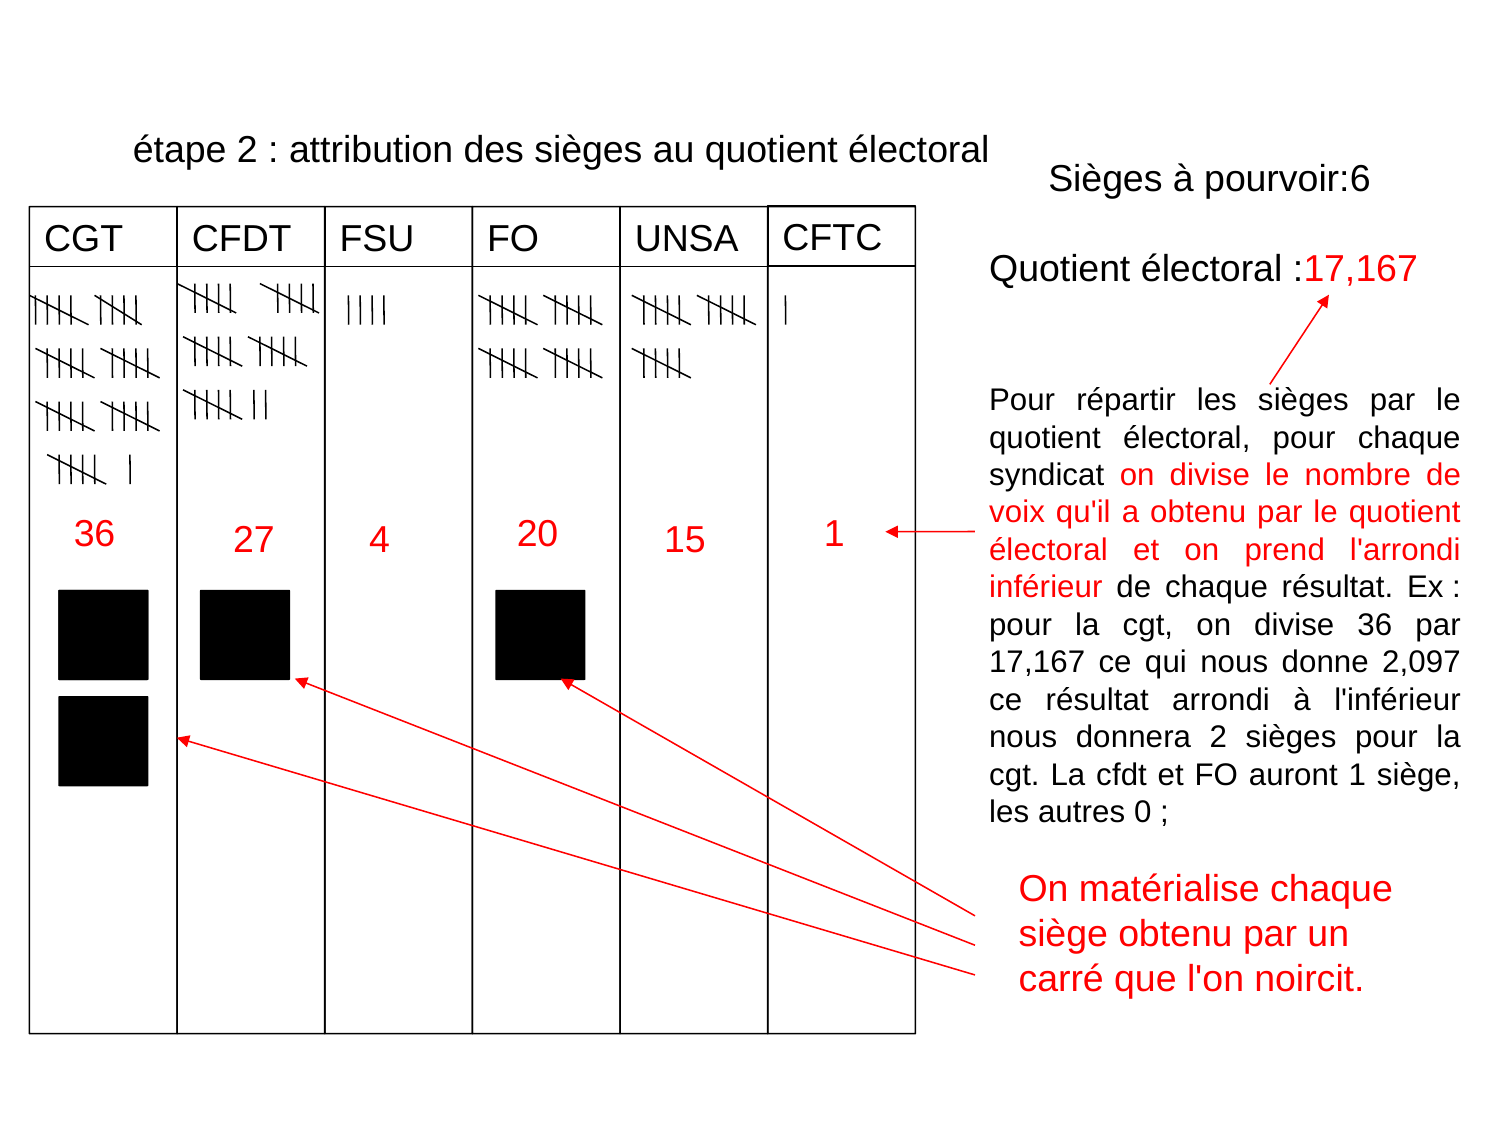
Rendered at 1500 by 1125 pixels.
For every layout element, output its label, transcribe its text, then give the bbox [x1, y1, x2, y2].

text_box étape 2 : attribution des sièges au quotient électoral [118, 117, 1093, 178]
text_box UNSA [620, 206, 768, 267]
text_box 15 [649, 507, 739, 598]
text_box Sièges à pourvoir:6 [1033, 146, 1477, 207]
text_box On matérialise chaque siège obtenu par un carré que l'on noircit. [1003, 856, 1418, 1034]
text_box 20 [502, 502, 591, 592]
text_box CFDT [177, 206, 324, 267]
text_box CFTC [767, 205, 916, 266]
text_box [59, 696, 148, 786]
text_box 1 [809, 501, 869, 591]
text_box [59, 590, 148, 680]
text_box [200, 590, 290, 680]
text_box [496, 590, 585, 680]
text_box FSU [324, 206, 472, 267]
text_box CGT [31, 208, 176, 267]
text_box 27 [218, 507, 308, 598]
text_box FO [472, 206, 620, 267]
text_box 4 [354, 507, 414, 598]
text_box Quotient électoral :17,167 [974, 236, 1477, 297]
text_box 36 [59, 502, 148, 589]
text_box Pour répartir les sièges par le quotient électoral, pour chaque syndicat on divise le nombre de voix qu'il a obtenu par le quotient électoral et on prend l'arrondi inférieur de chaque résultat. Ex : pour la cgt, on divise 36 par 17,167 ce qui nous donne 2,097 ce résultat arrondi à l'inférieur nous donnera 2 sièges pour la cgt. La cfdt et FO auront 1 siège, les autres 0 ; [974, 372, 1477, 837]
